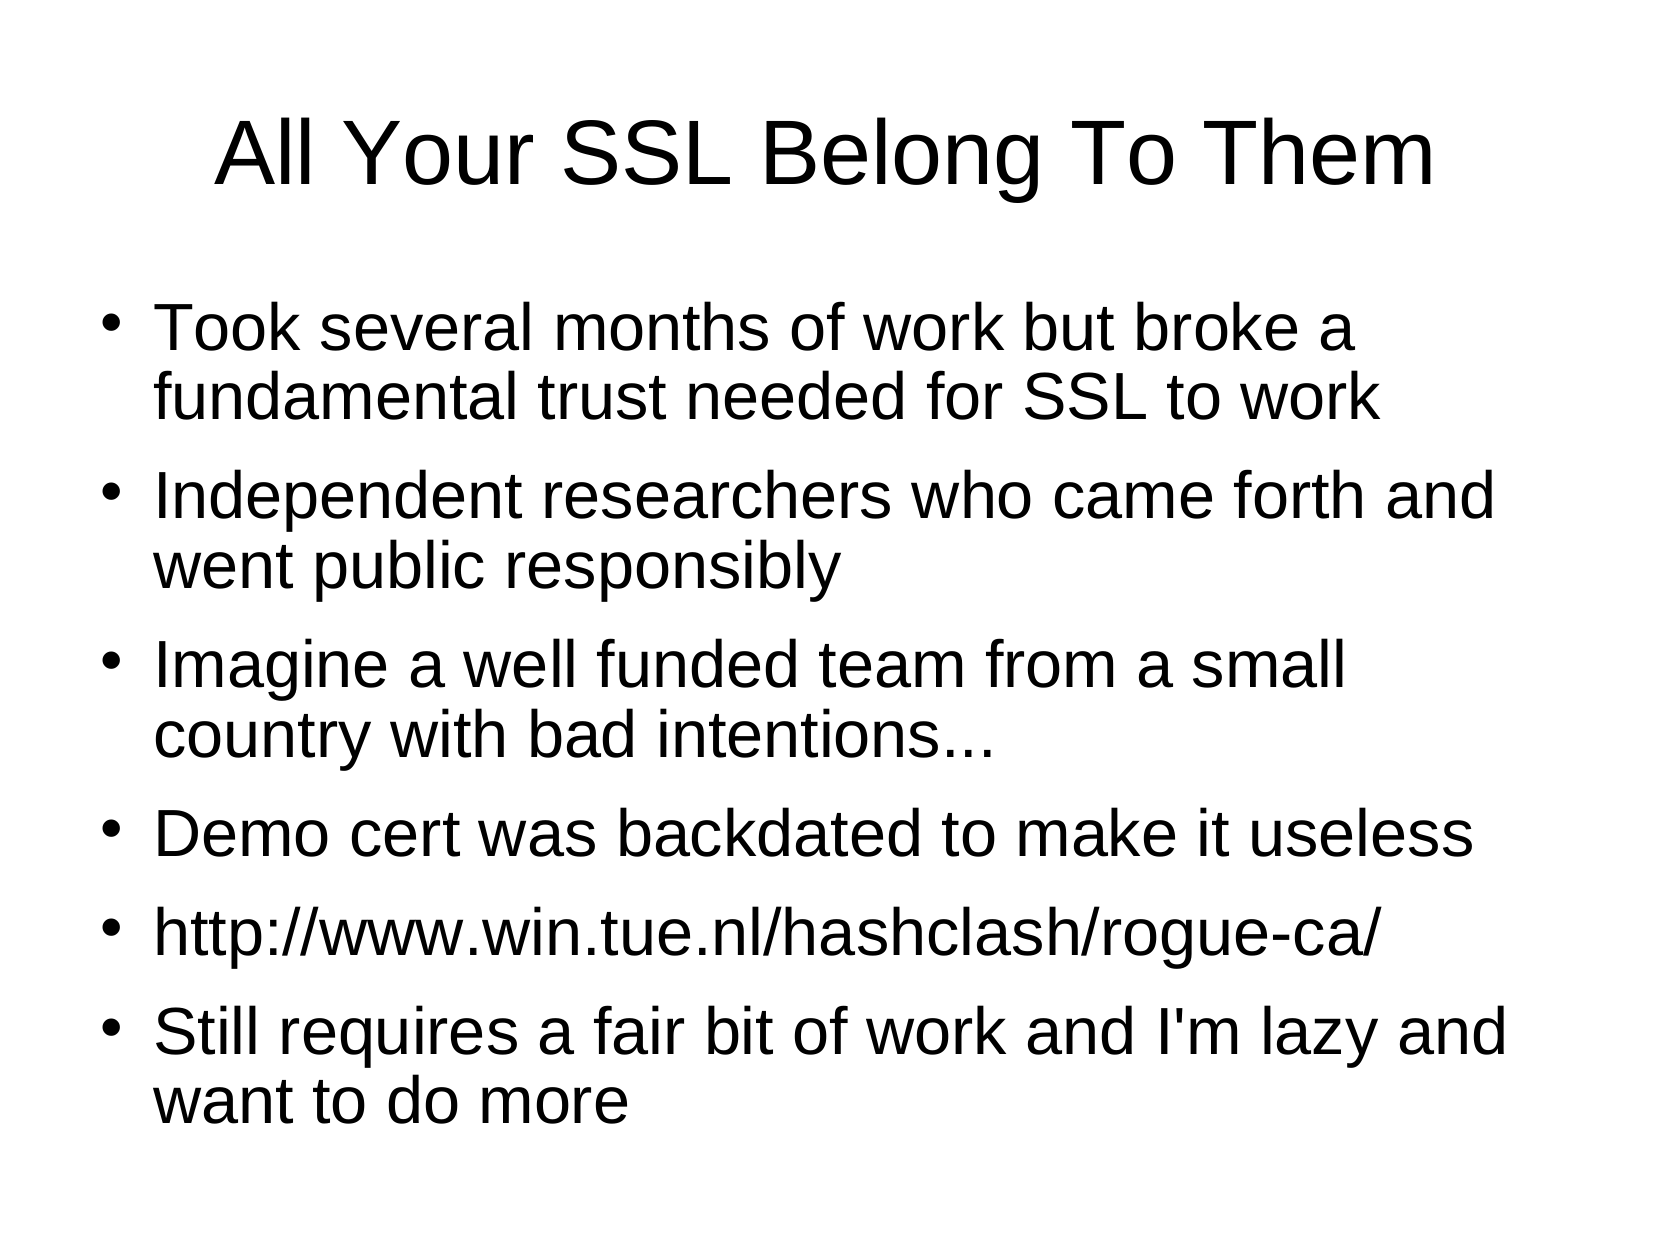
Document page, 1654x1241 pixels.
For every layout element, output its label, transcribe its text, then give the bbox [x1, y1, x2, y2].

title All Your SSL Belong To Them [82, 49, 1571, 257]
list Took several months of work but broke a fundamental trust needed for SSL to work Independent researchers who came forth and went public responsibly Imagine a well funded team from a small country with bad intentions... Demo cert was backdated to make it useless http://www.win.tue.nl/hashclash/rogue-ca/ Still requires a fair bit of work and I'm lazy and want to do more [82, 290, 1571, 1186]
